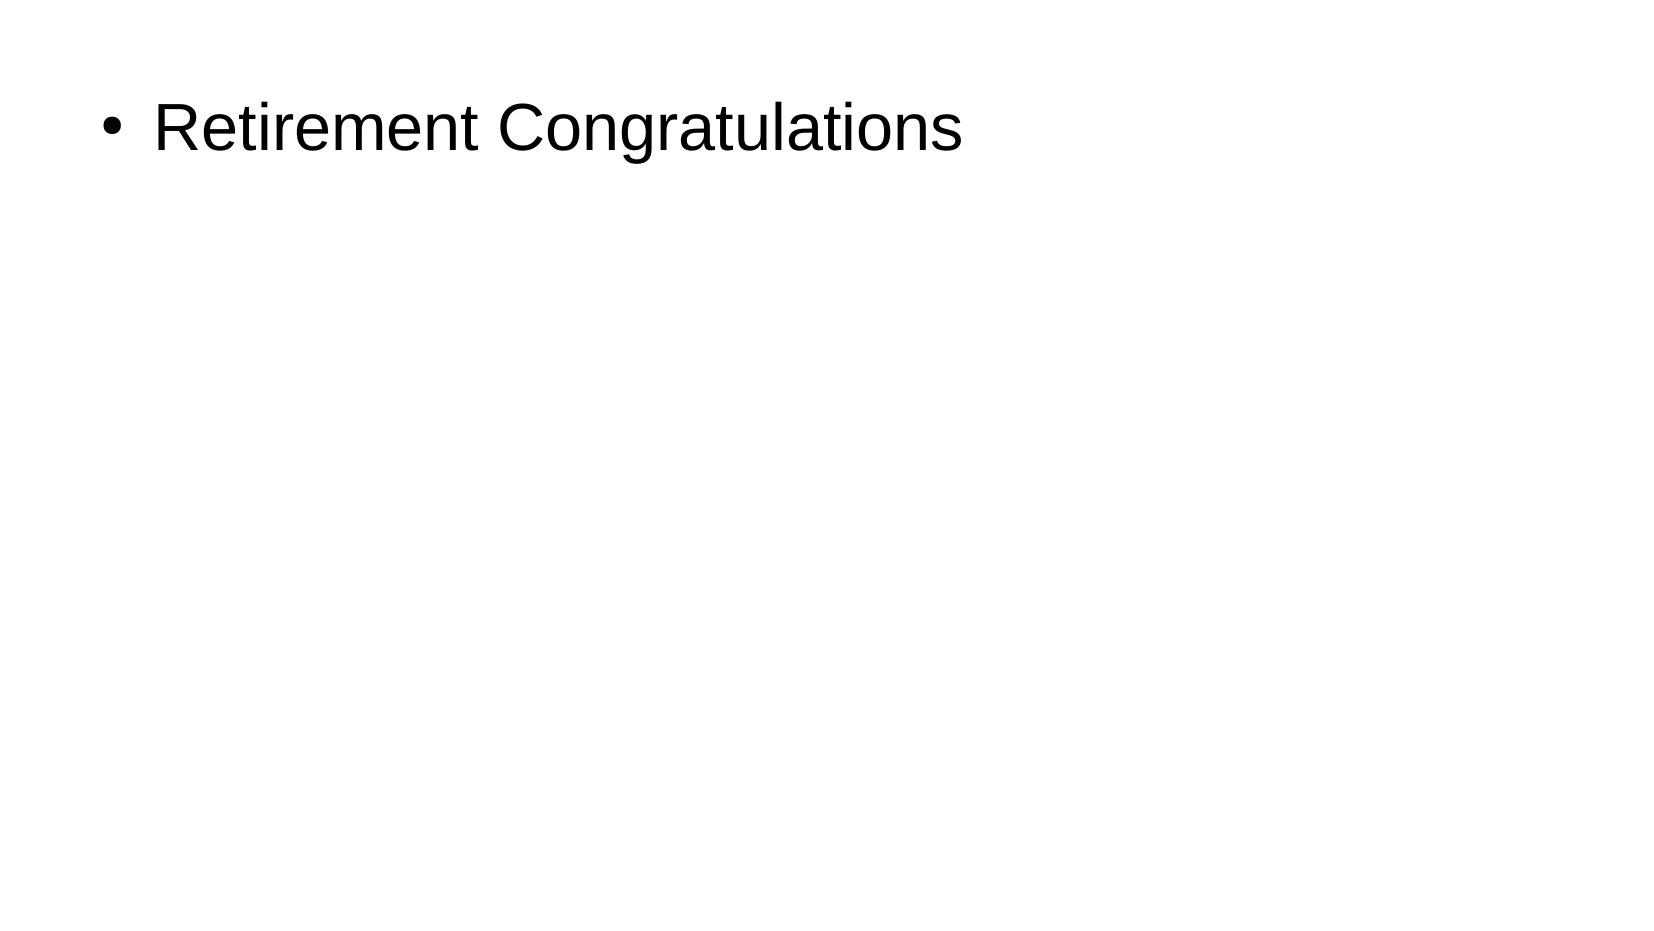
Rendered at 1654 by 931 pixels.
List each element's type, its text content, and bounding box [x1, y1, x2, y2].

list Retirement Congratulations [82, 90, 1571, 758]
